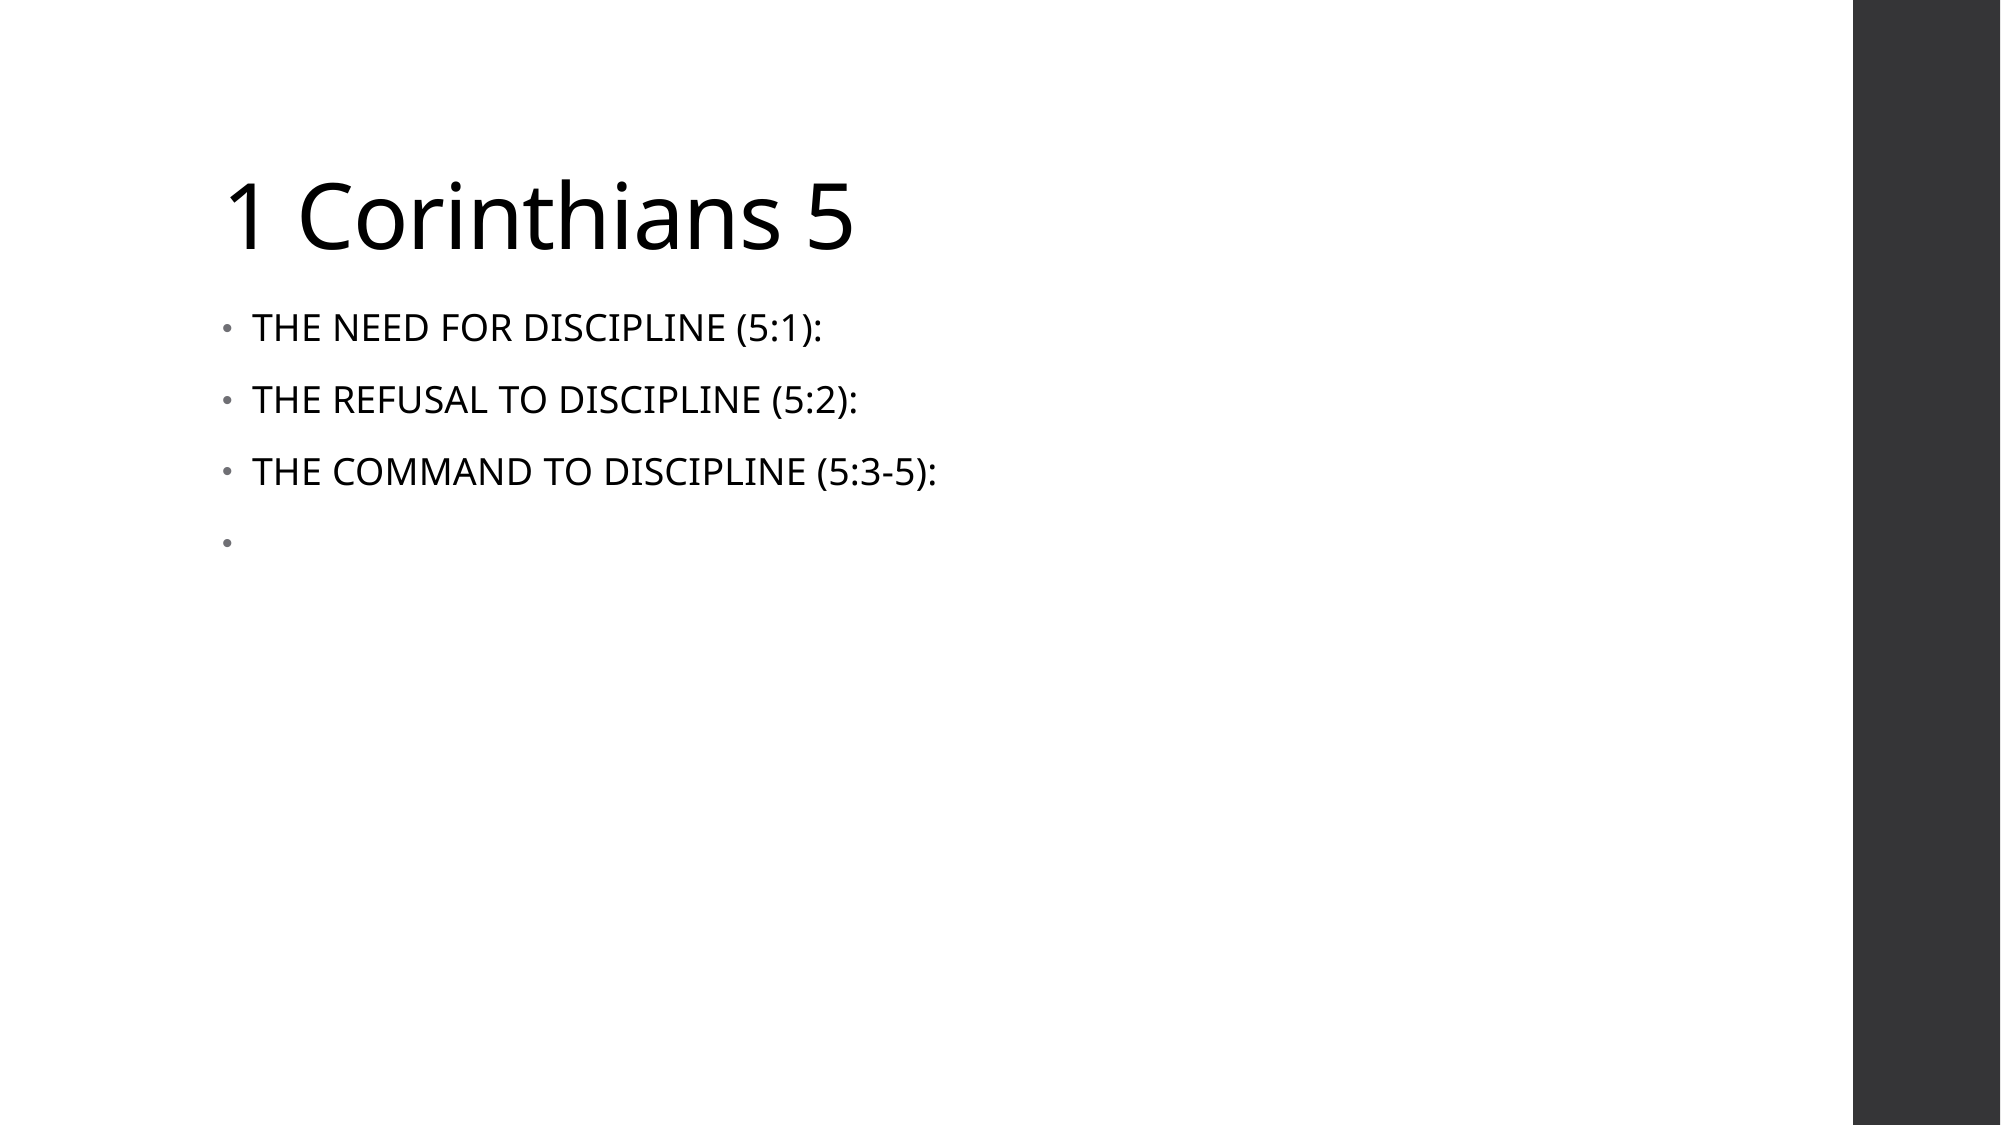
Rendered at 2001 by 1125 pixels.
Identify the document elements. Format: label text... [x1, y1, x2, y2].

title 1 Corinthians 5 [206, 60, 1797, 278]
list THE NEED FOR DISCIPLINE (5:1): THE REFUSAL TO DISCIPLINE (5:2): THE COMMAND TO DISCIPLINE (5:3-5): [206, 299, 1617, 1014]
